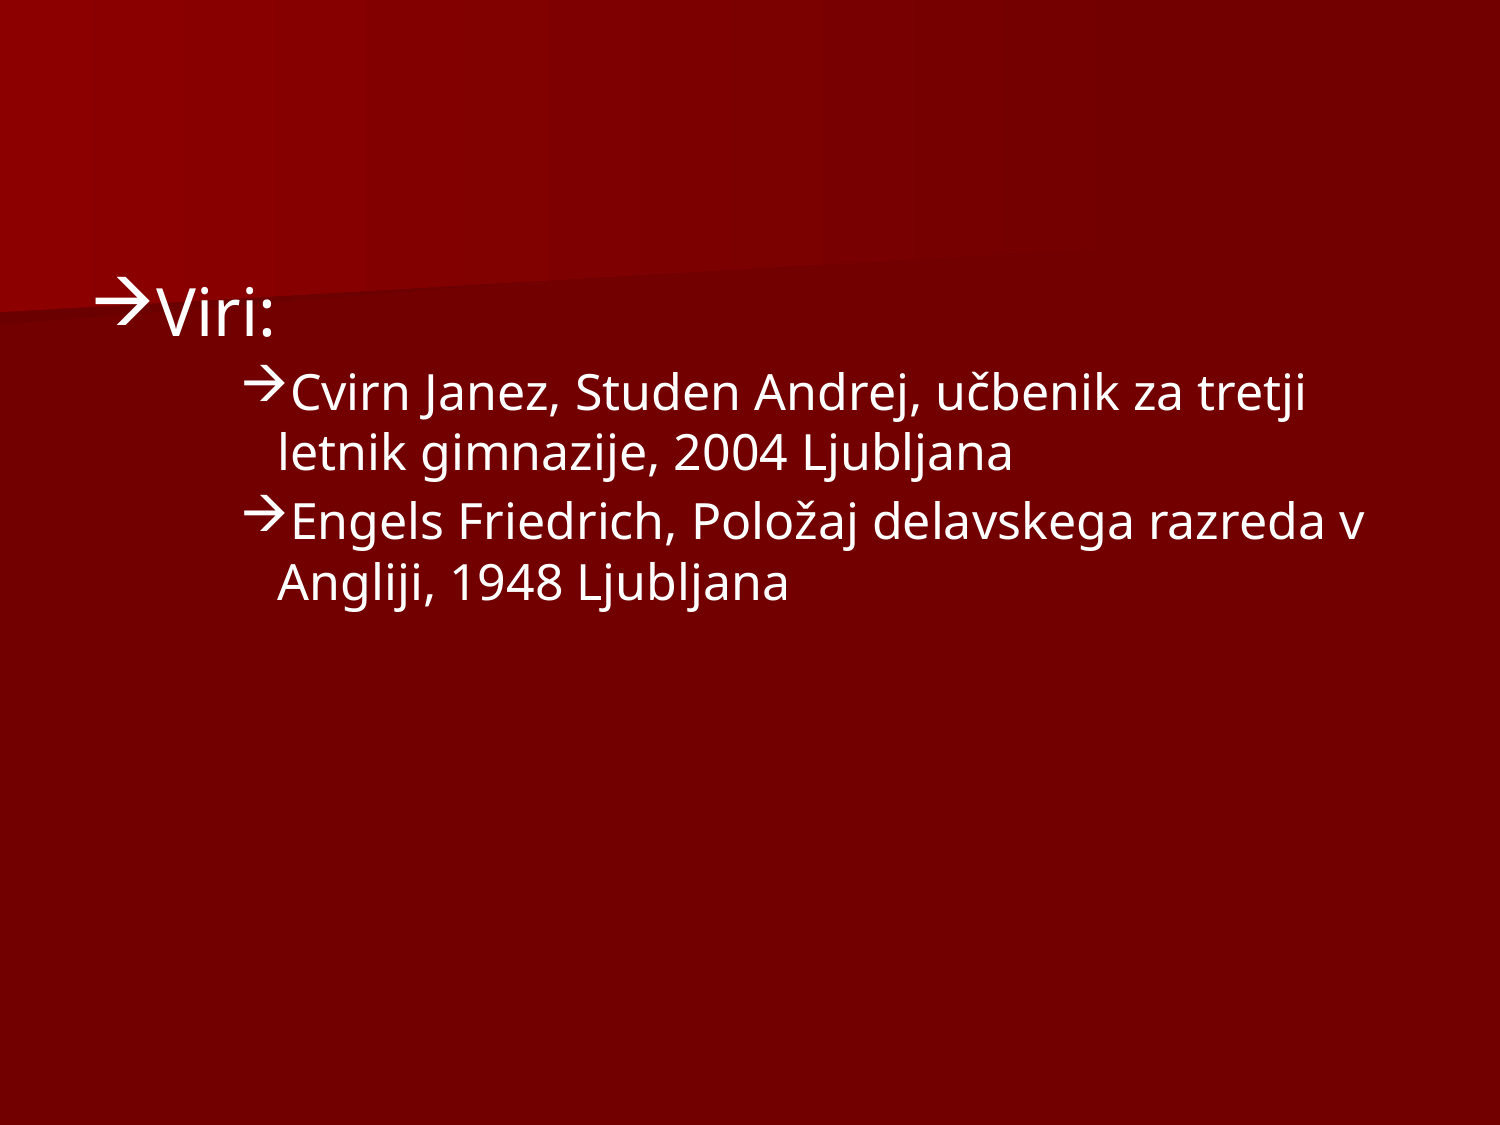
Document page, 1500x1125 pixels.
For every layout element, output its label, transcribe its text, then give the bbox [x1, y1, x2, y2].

list Viri: Cvirn Janez, Studen Andrej, učbenik za tretji letnik gimnazije, 2004 Ljubljana Engels Friedrich, Položaj delavskega razreda v Angliji, 1948 Ljubljana [75, 262, 1425, 1000]
